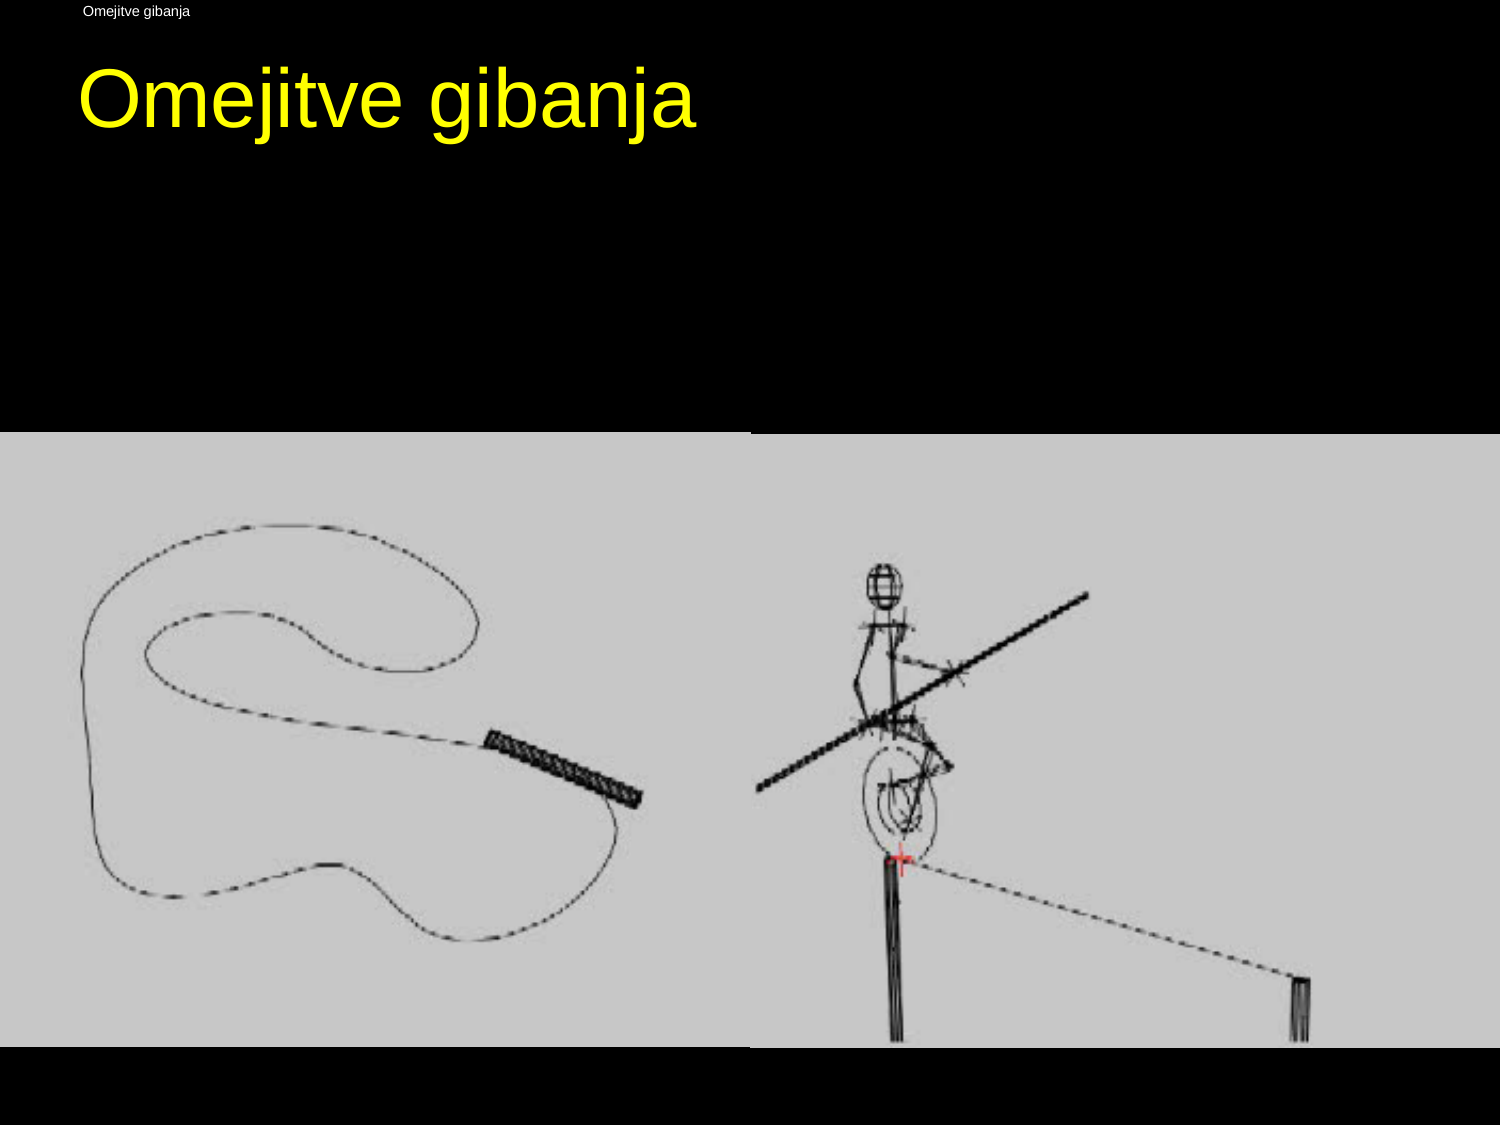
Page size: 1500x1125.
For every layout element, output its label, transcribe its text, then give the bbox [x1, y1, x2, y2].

title Omejitve gibanja [0, 0, 274, 28]
picture [0, 432, 1500, 1048]
text_box Omejitve gibanja [62, 36, 713, 153]
